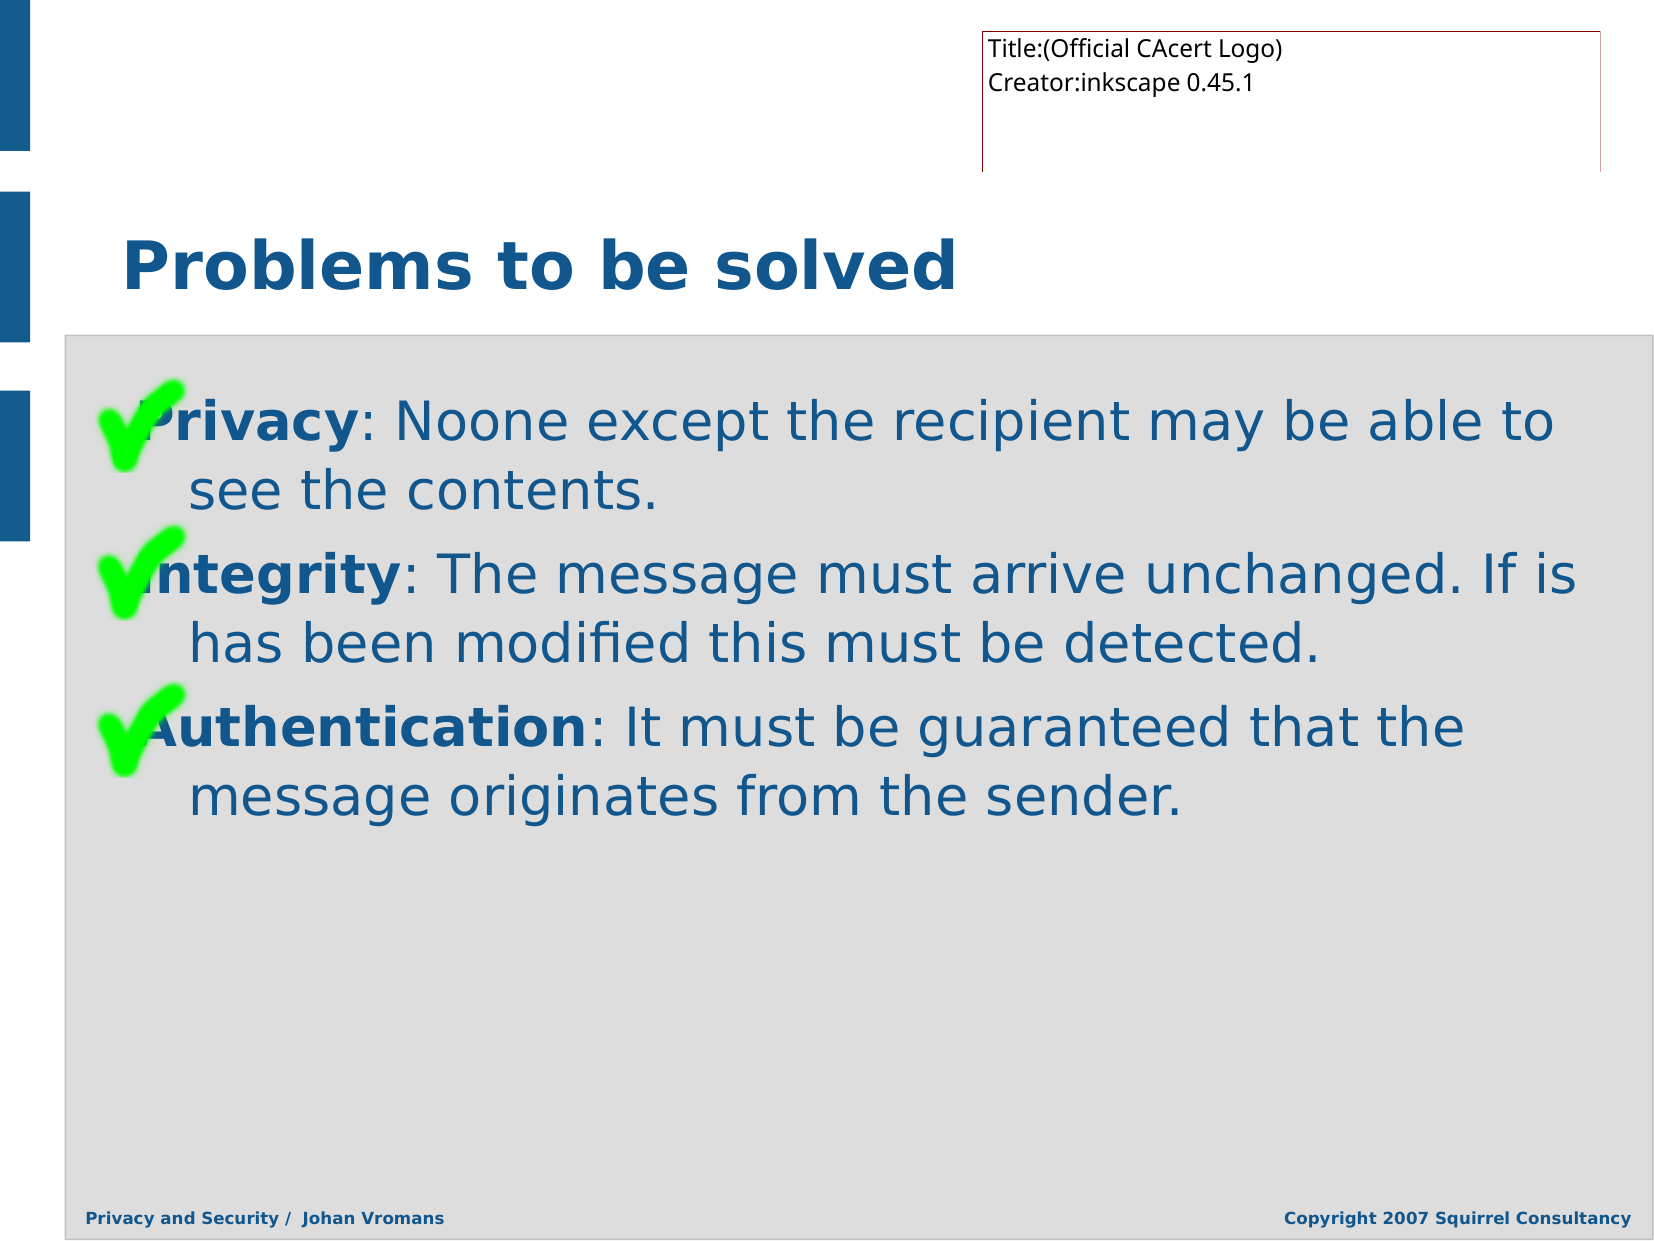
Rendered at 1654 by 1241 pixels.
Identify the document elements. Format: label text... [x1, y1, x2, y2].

picture [64, 521, 213, 621]
picture [65, 375, 212, 473]
list Privacy: Noone except the recipient may be able to see the contents. Integrity: The message must arrive unchanged. If is has been modified this must be detected. Authentication: It must be guaranteed that the message originates from the sender. [118, 383, 1595, 1034]
title Problems to be solved [121, 206, 1533, 326]
picture [64, 679, 213, 778]
